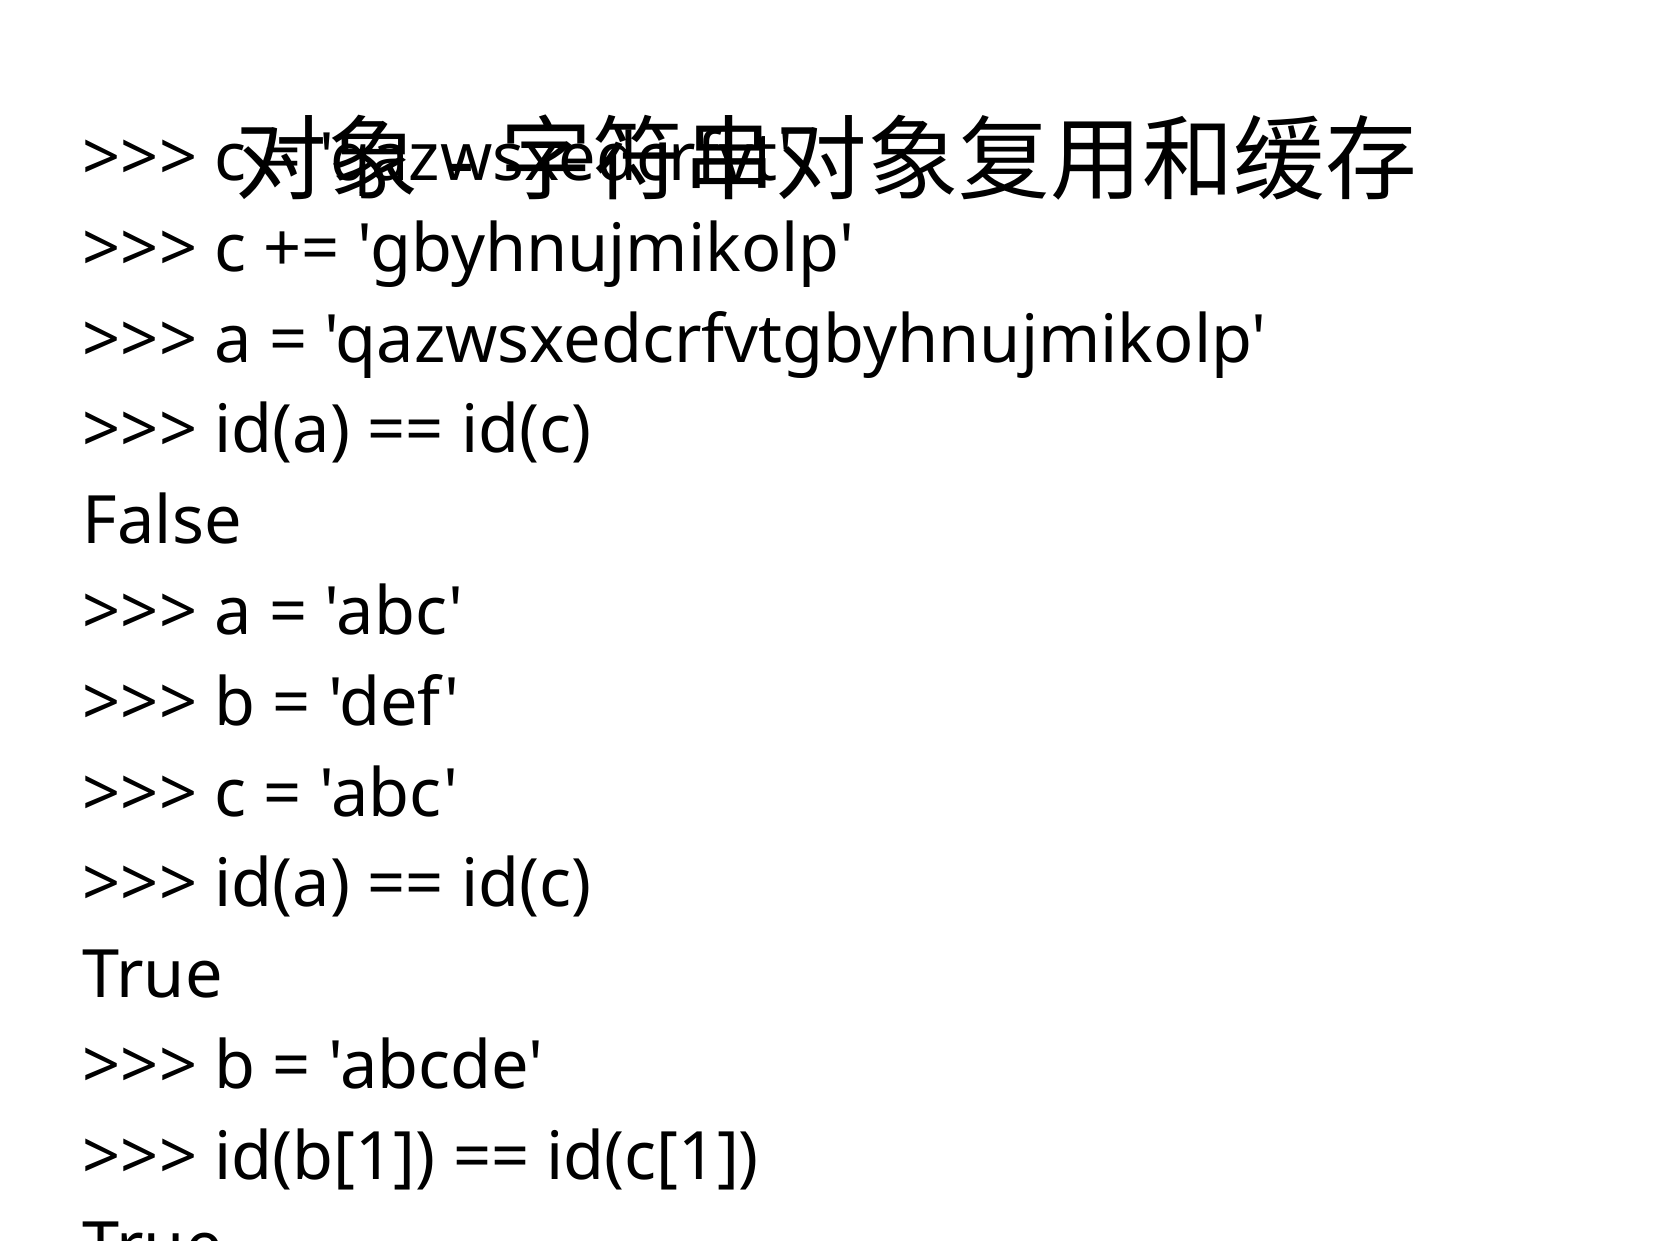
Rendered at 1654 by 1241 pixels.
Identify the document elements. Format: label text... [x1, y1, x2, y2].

title 对象-字符串对象复用和缓存 [82, 56, 1571, 242]
subtitle >>> c = 'qazwsxedcrfvt' >>> c += 'gbyhnujmikolp' >>> a = 'qazwsxedcrfvtgbyhnujmikolp' >>> id(a) == id(c) False >>> a = 'abc' >>> b = 'def' >>> c = 'abc' >>> id(a) == id(c) True >>> b = 'abcde' >>> id(b[1]) == id(c[1]) True [82, 242, 1571, 1157]
